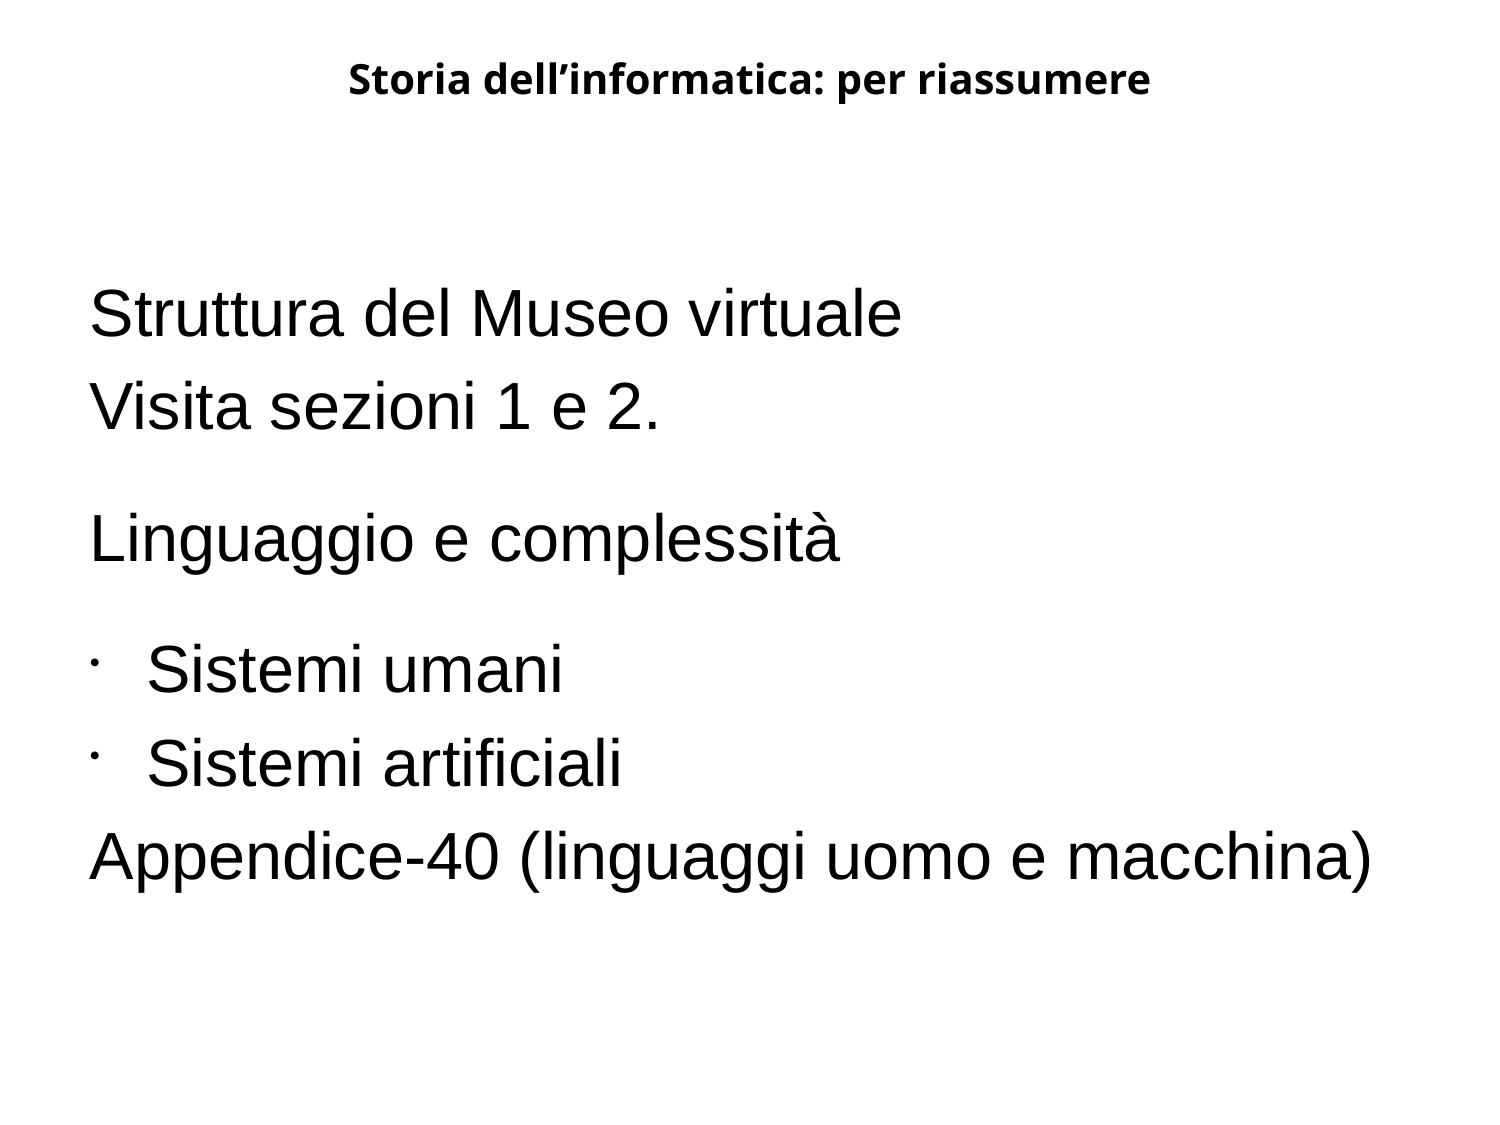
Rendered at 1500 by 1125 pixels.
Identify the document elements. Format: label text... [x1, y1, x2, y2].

list Struttura del Museo virtuale Visita sezioni 1 e 2. Linguaggio e complessità Sistemi umani Sistemi artificiali Appendice-40 (linguaggi uomo e macchina) [75, 262, 1425, 1005]
title Storia dell’informatica: per riassumere [75, 45, 1425, 233]
